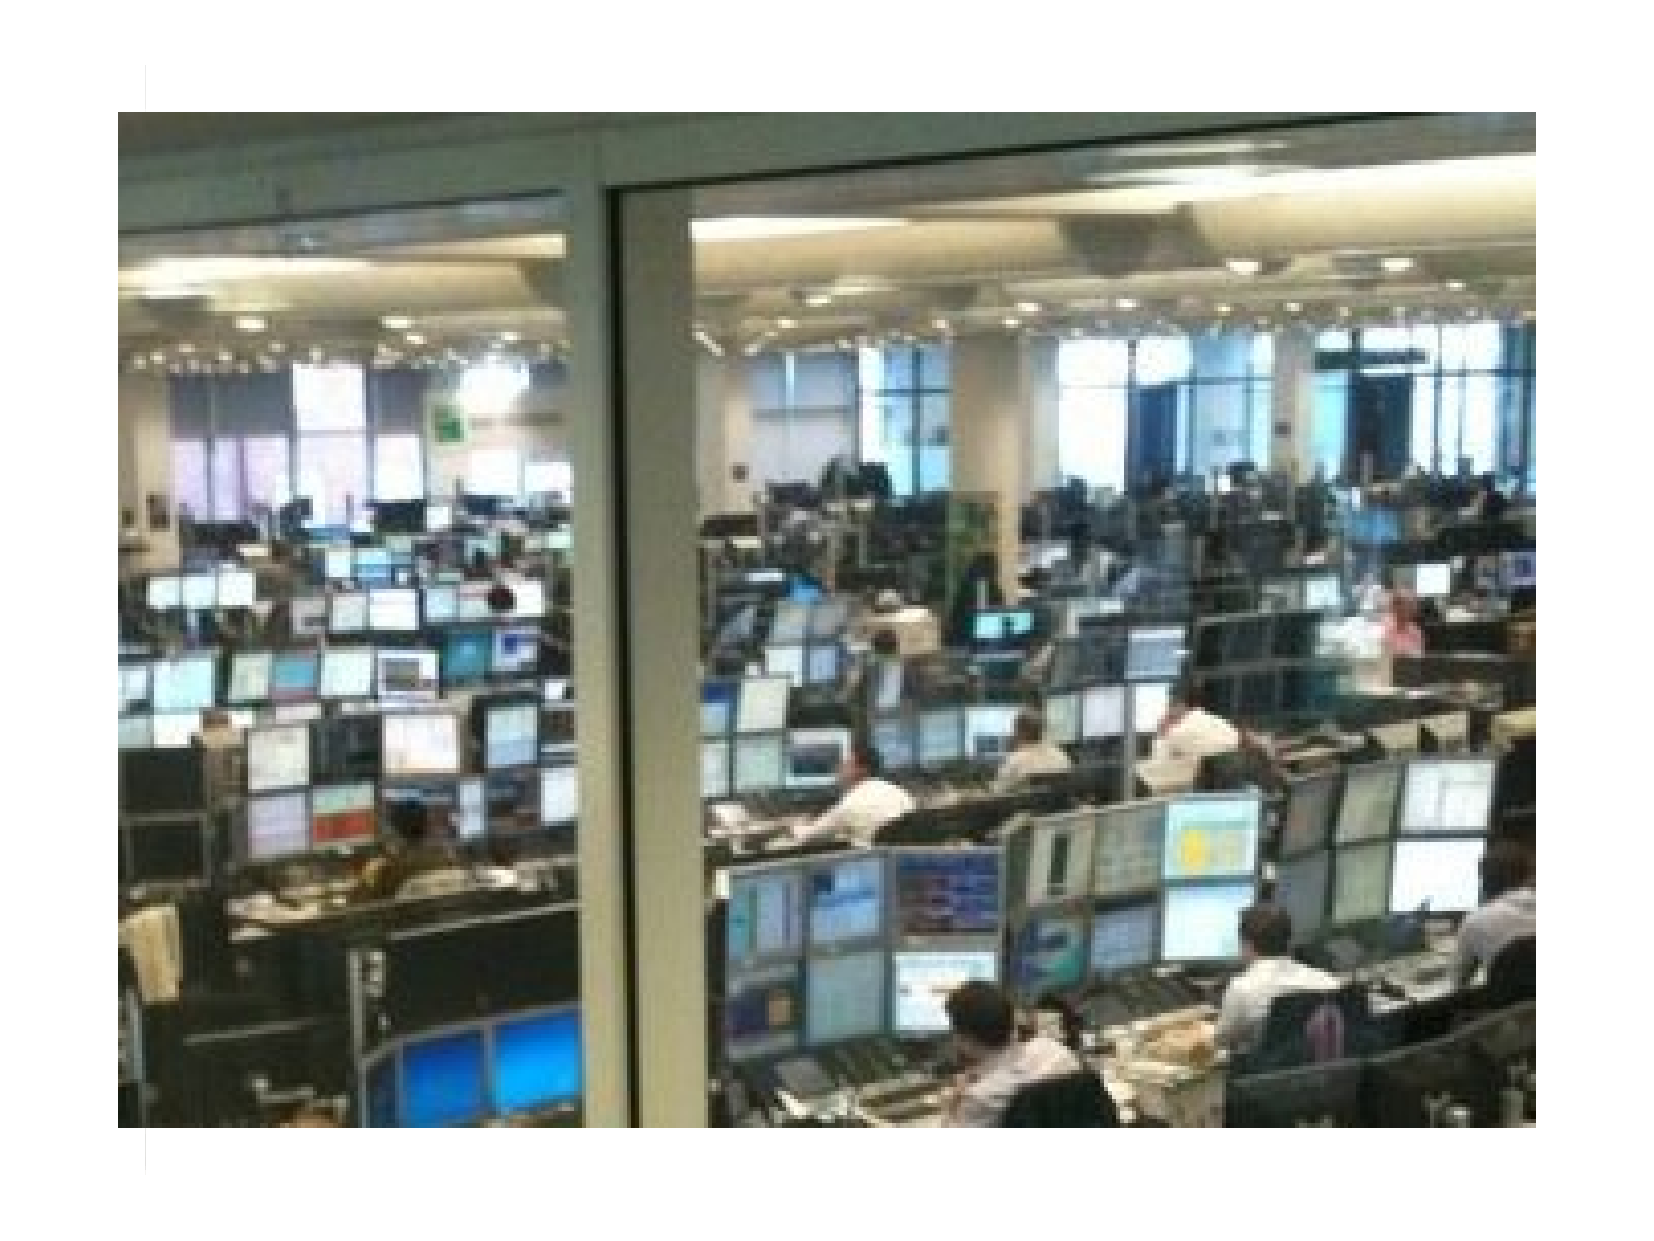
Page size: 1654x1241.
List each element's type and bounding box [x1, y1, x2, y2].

picture [118, 65, 1536, 1175]
